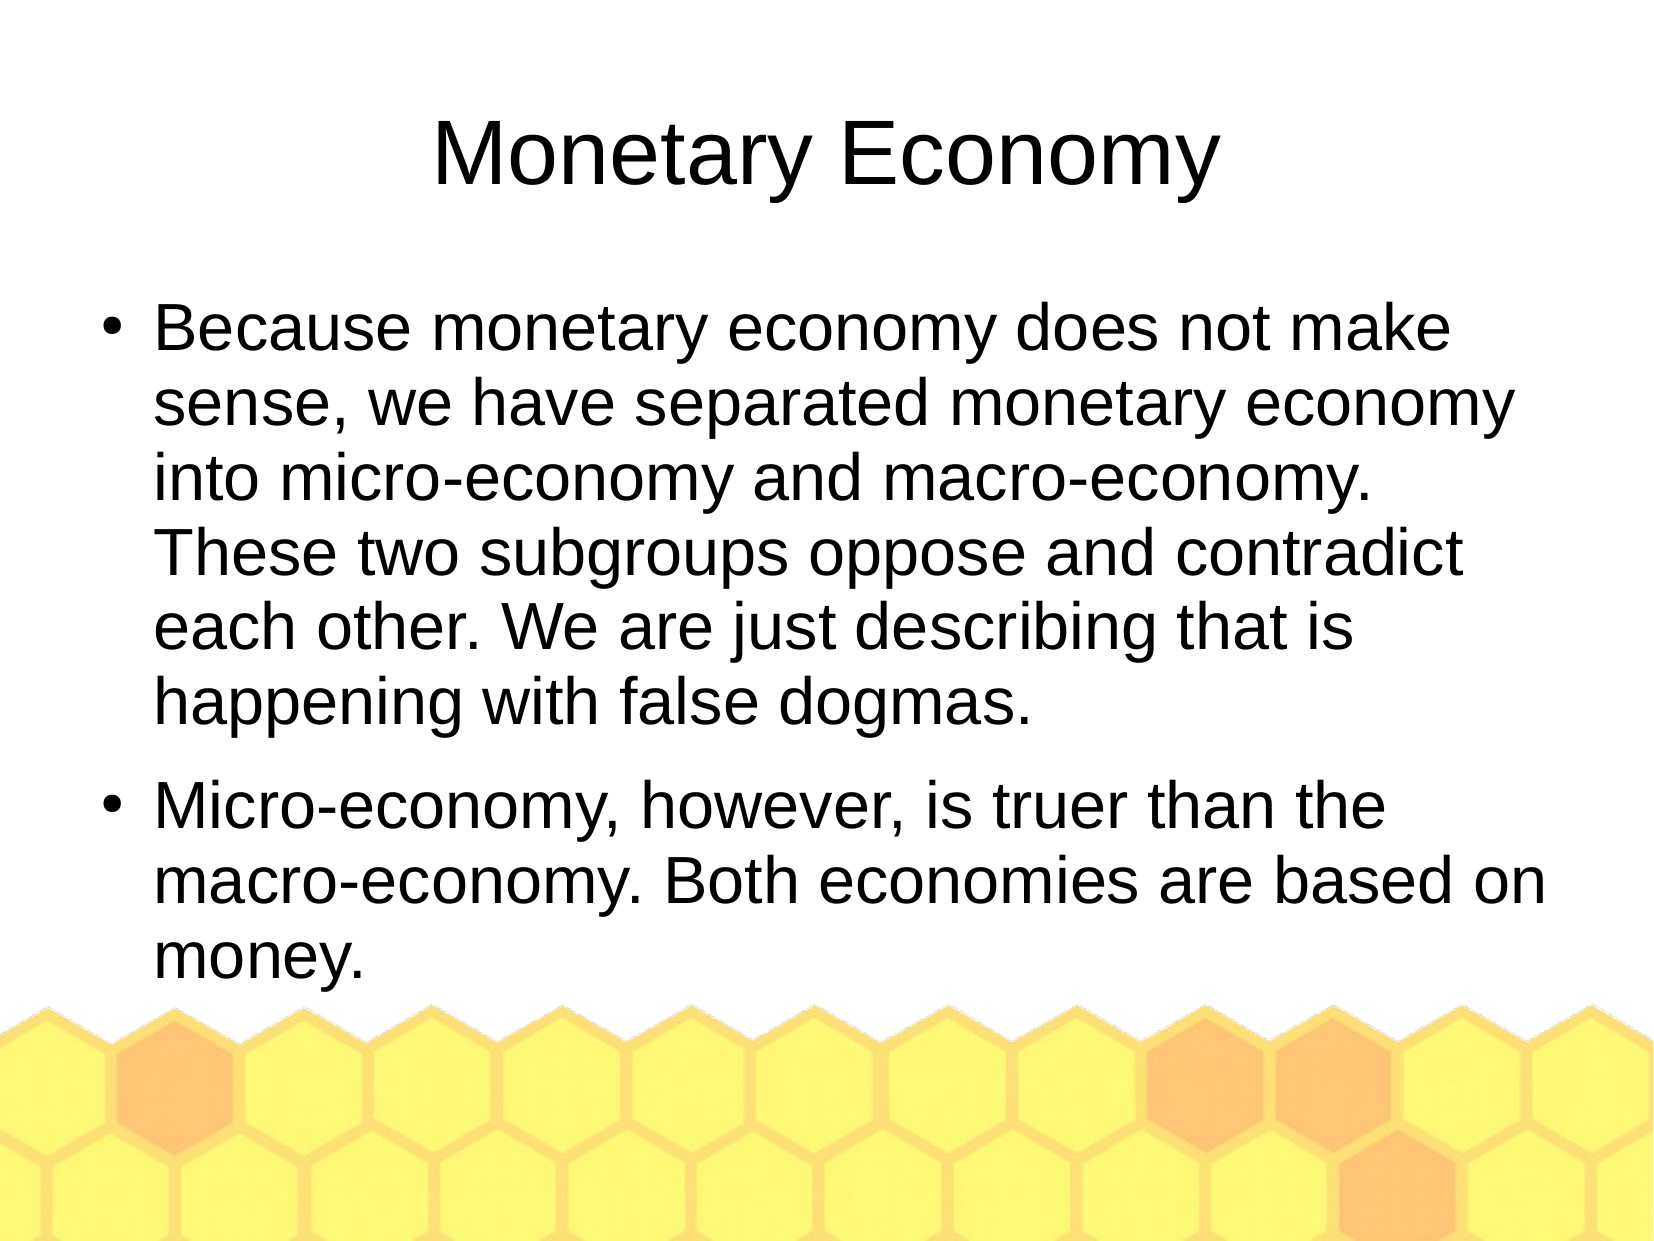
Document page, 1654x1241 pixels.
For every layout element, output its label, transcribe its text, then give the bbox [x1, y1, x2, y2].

title Monetary Economy [82, 49, 1571, 257]
picture [0, 1001, 1654, 1241]
list Because monetary economy does not make sense, we have separated monetary economy into micro-economy and macro-economy. These two subgroups oppose and contradict each other. We are just describing that is happening with false dogmas. Micro-economy, however, is truer than the macro-economy. Both economies are based on money. [82, 290, 1571, 1010]
